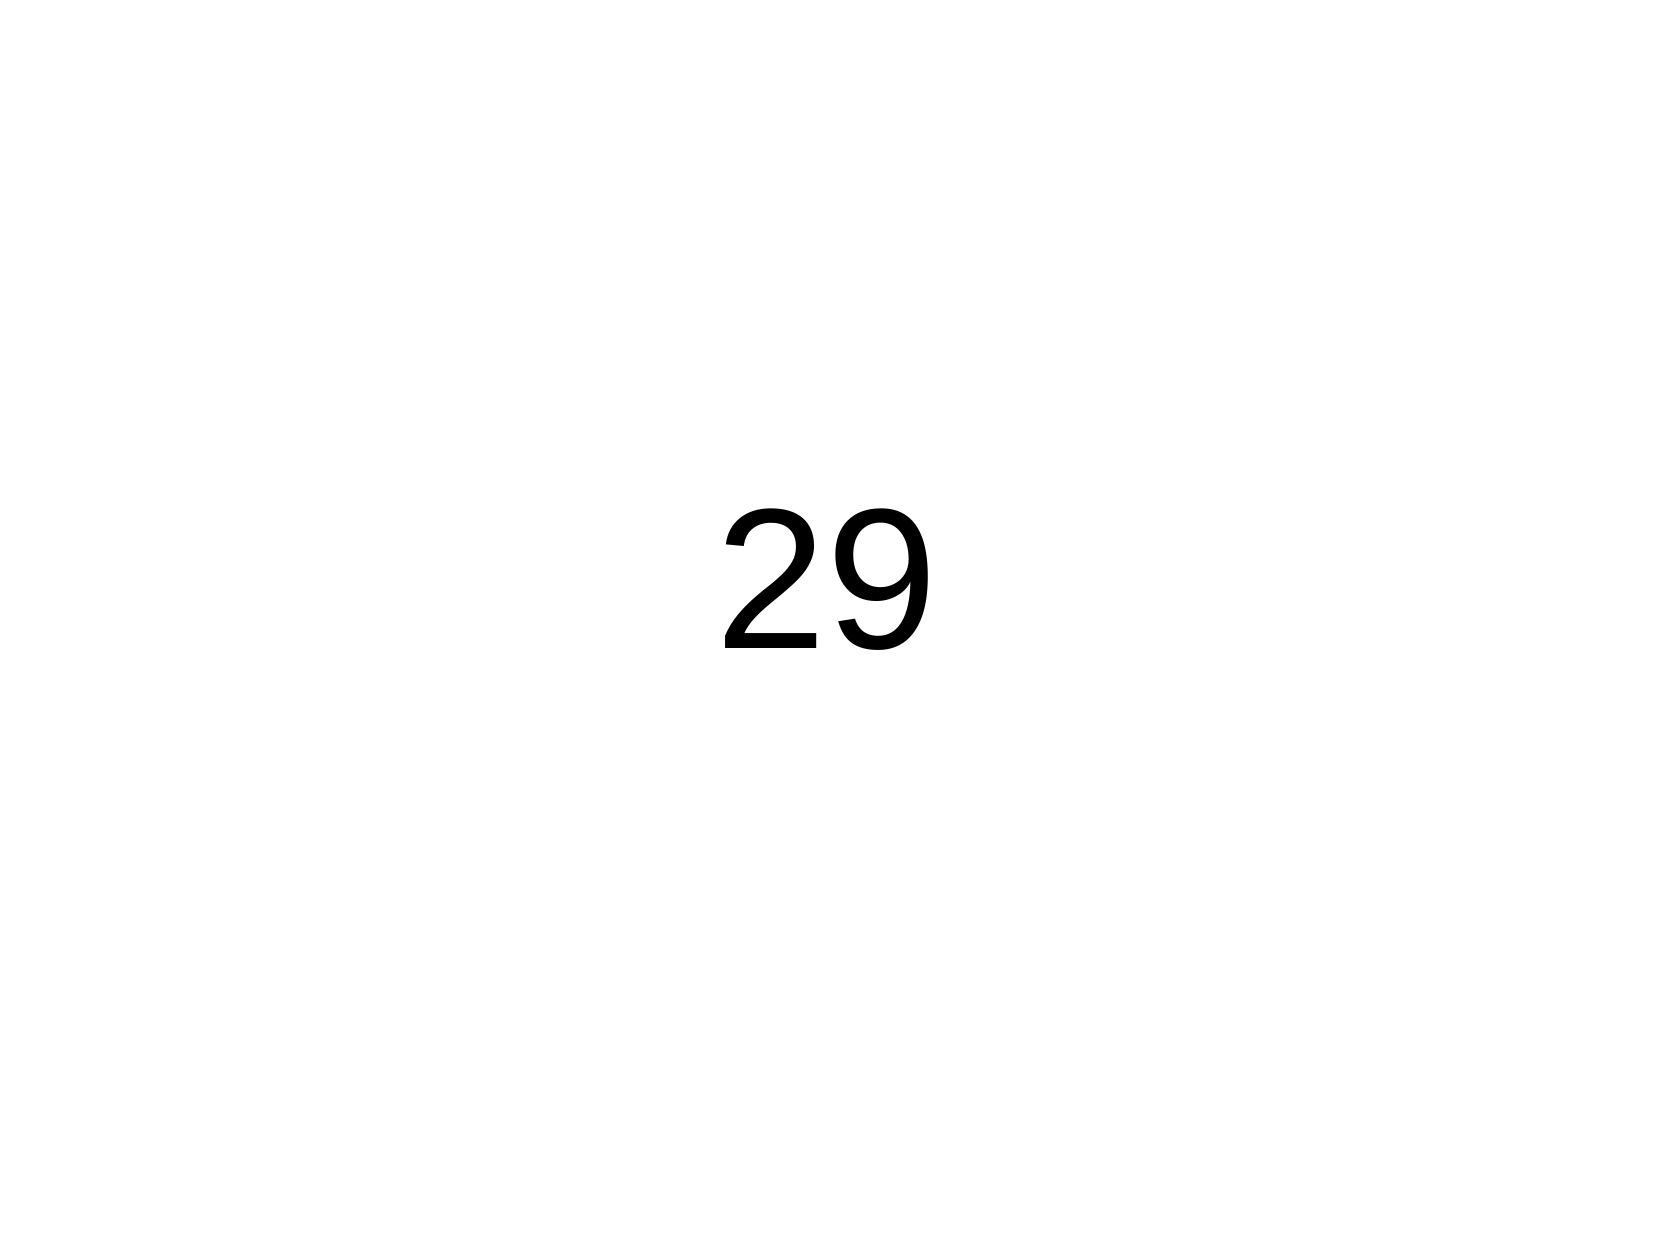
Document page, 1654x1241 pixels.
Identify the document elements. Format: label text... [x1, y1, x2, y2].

subtitle 29 [82, 49, 1571, 1109]
